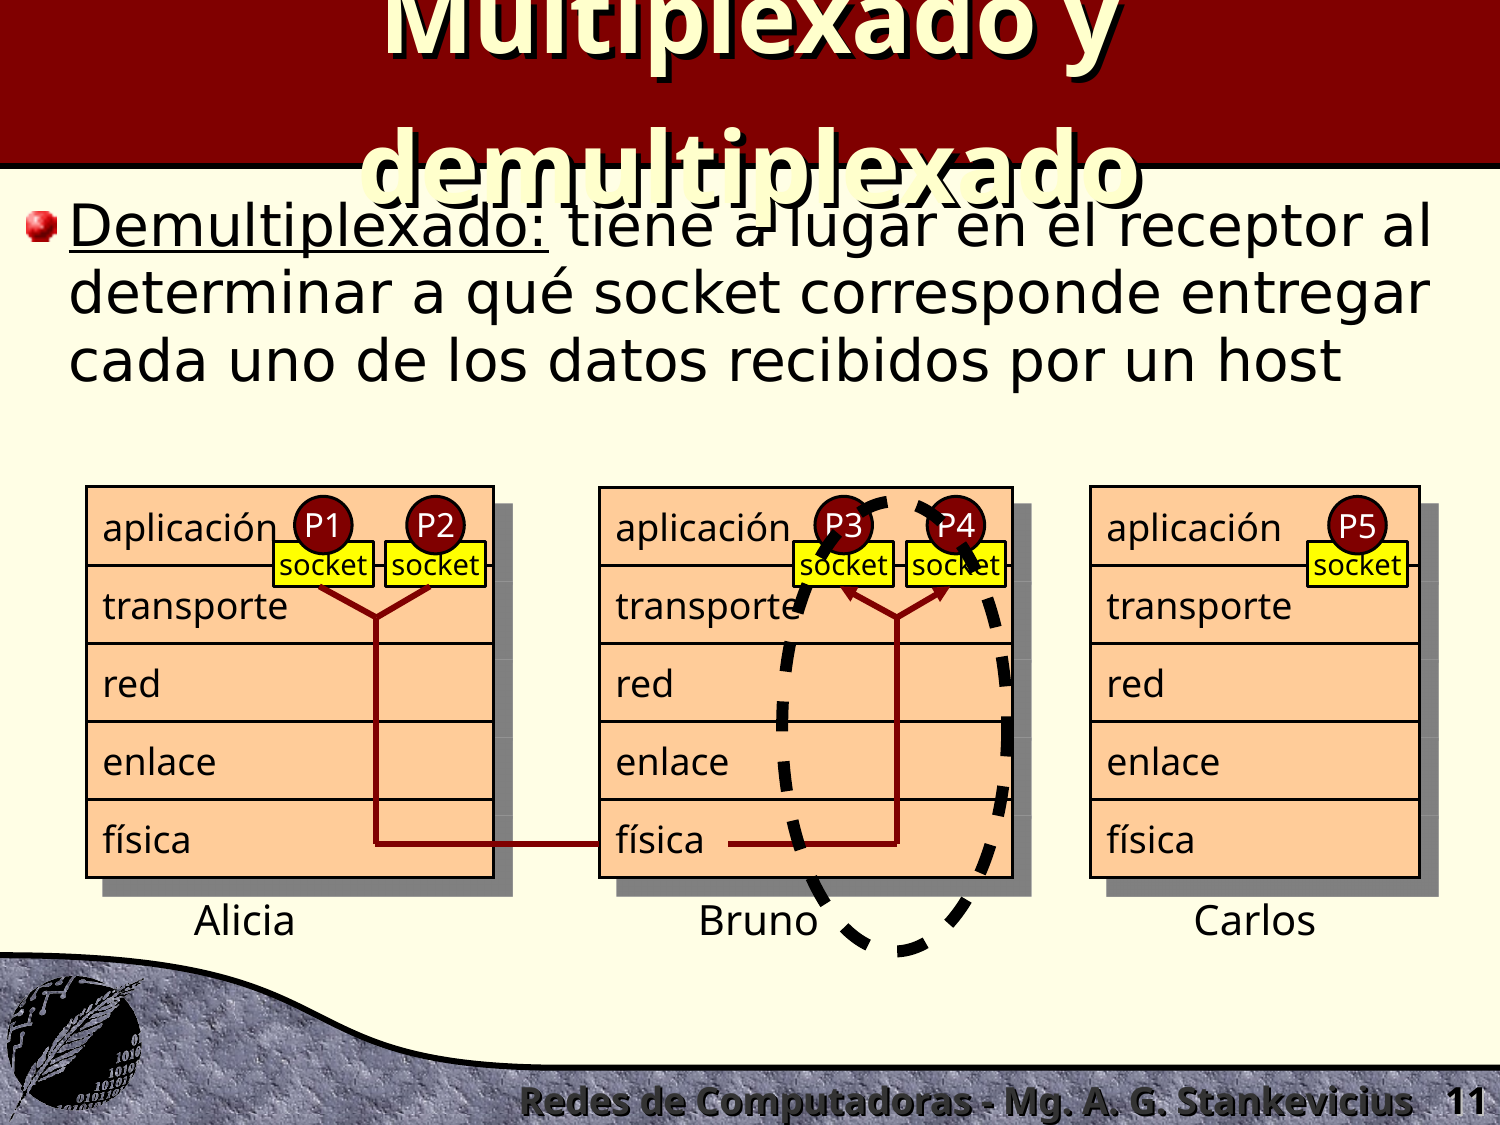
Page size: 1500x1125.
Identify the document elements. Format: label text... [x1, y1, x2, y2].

text_box P3 [814, 496, 873, 554]
picture [790, 1100, 795, 1110]
text_box red [599, 643, 894, 721]
title Multiplexado y demultiplexado [15, 5, 1485, 160]
text_box P4 [942, 516, 951, 525]
picture [1047, 1100, 1054, 1110]
text_box enlace [900, 721, 1013, 799]
text_box Bruno [683, 885, 834, 952]
text_box P1 [294, 496, 353, 554]
text_box transporte [900, 565, 1013, 643]
text_box física [379, 799, 494, 841]
text_box aplicación [599, 487, 1013, 565]
text_box física [599, 799, 1013, 878]
text_box P5 [1328, 496, 1387, 554]
text_box socket [793, 541, 894, 587]
text_box socket [1307, 541, 1408, 587]
text_box aplicación [1090, 486, 1420, 565]
text_box transporte [857, 565, 933, 613]
text_box transporte [379, 565, 494, 643]
text_box enlace [379, 721, 494, 799]
list Demultiplexado: tiene a lugar en el receptor al determinar a qué socket corresponde entregar cada uno de los datos recibidos por un host [11, 192, 1486, 921]
text_box física [86, 799, 494, 878]
text_box enlace [86, 721, 373, 799]
text_box aplicación [86, 486, 494, 565]
text_box P2 [406, 496, 465, 554]
text_box física [1090, 799, 1420, 878]
text_box red [86, 643, 373, 721]
text_box enlace [1090, 721, 1420, 799]
text_box socket [385, 541, 486, 587]
text_box transporte [599, 565, 894, 643]
text_box red [900, 643, 1013, 721]
text_box transporte [329, 565, 421, 613]
text_box P3 [830, 516, 839, 525]
text_box P4 [927, 496, 985, 554]
text_box transporte [1090, 565, 1420, 643]
text_box Alicia [178, 885, 312, 952]
text_box socket [906, 541, 1006, 587]
text_box transporte [86, 565, 373, 643]
text_box red [1090, 643, 1420, 721]
picture [0, 959, 1500, 1125]
text_box enlace [599, 721, 894, 799]
text_box red [379, 643, 494, 721]
text_box socket [273, 541, 374, 587]
text_box Carlos [1178, 885, 1332, 952]
